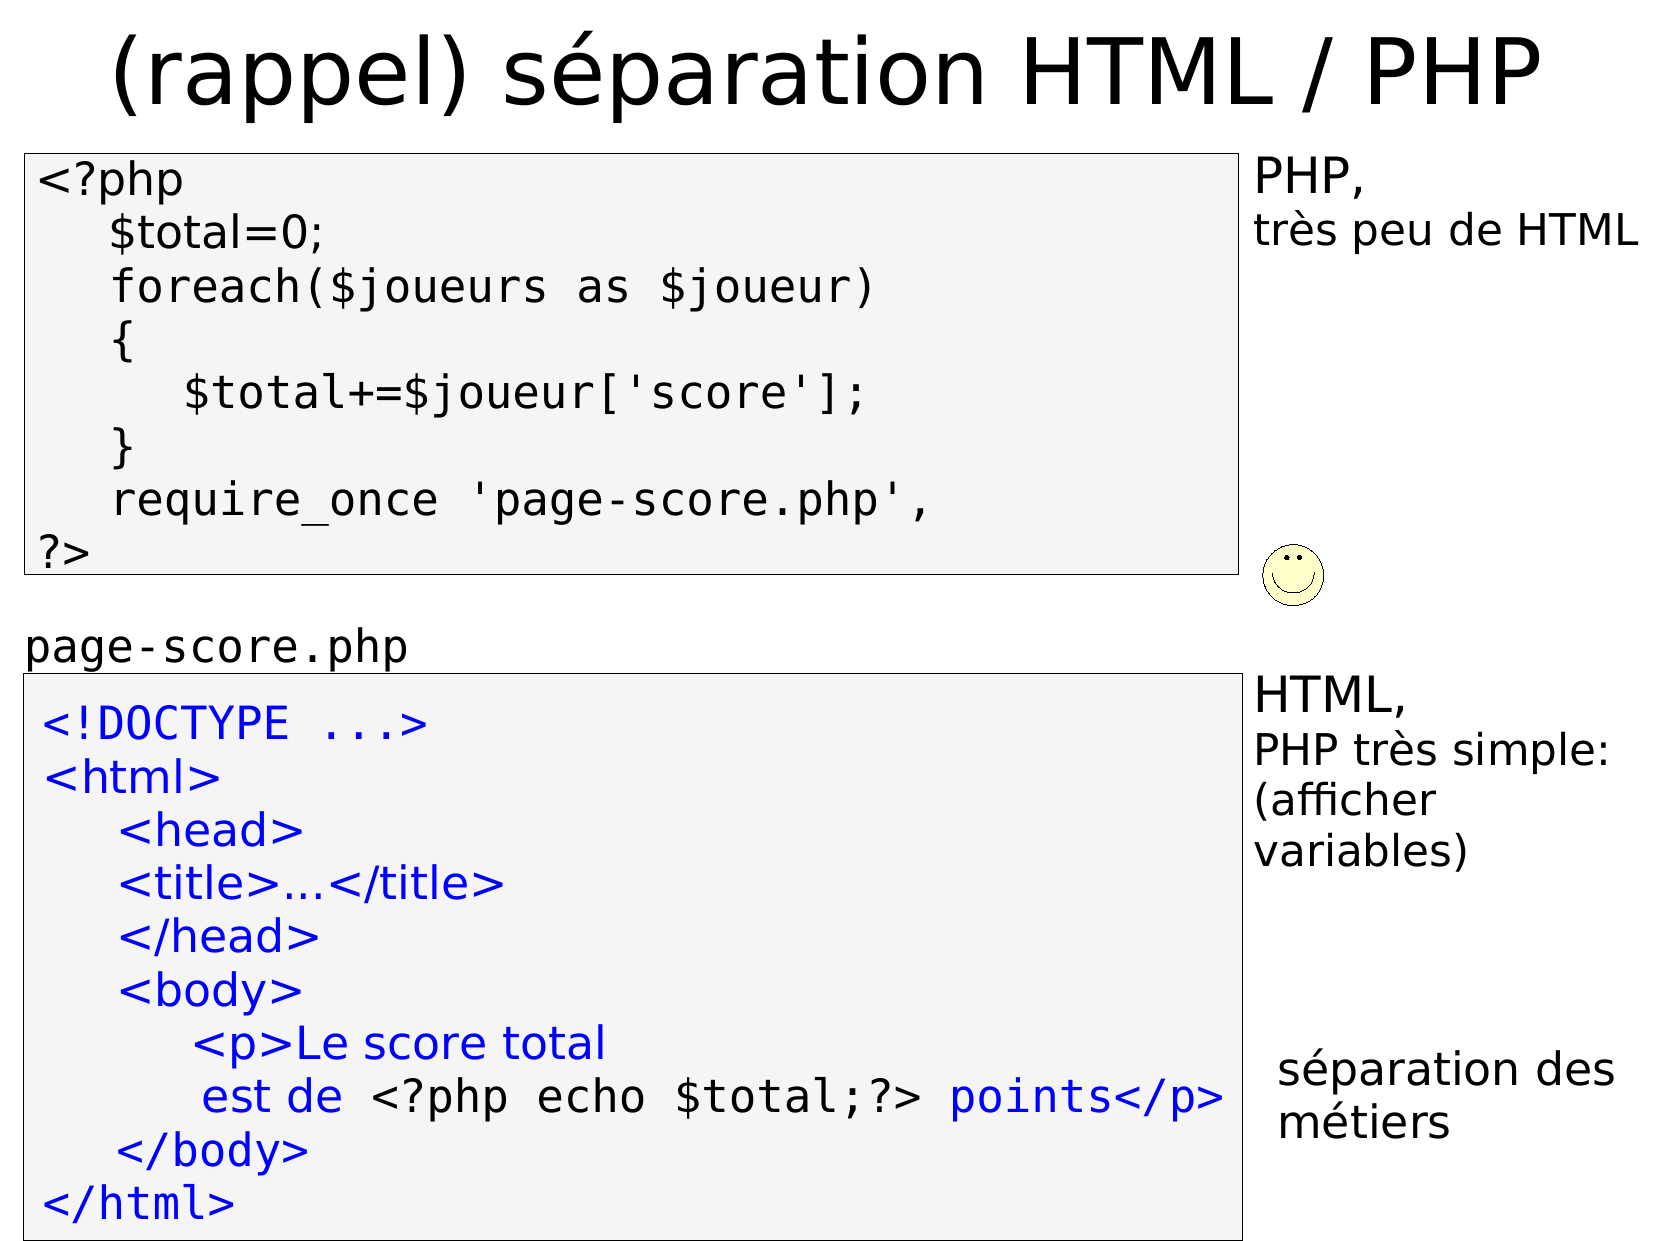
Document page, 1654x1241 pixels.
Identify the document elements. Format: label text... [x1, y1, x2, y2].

text_box [23, 673, 1243, 1241]
text_box PHP, très peu de HTML [1253, 147, 1601, 257]
text_box [24, 153, 35, 575]
text_box <!DOCTYPE ...> <html> <head> <title>...</title> </head> <body> <p>Le score total est de <?php echo $total;?> points</p> </body> </html> [42, 697, 1194, 1231]
text_box page-score.php [23, 620, 409, 674]
text_box [1262, 544, 1324, 606]
text_box HTML, PHP très simple: (afficher variables) [1253, 666, 1576, 878]
text_box [935, 153, 1239, 575]
text_box séparation des métiers [1277, 1042, 1584, 1149]
text_box <?php $total=0; foreach($joueurs as $joueur) { $total+=$joueur['score']; } require_once 'page-score.php', ?> [35, 153, 935, 580]
title (rappel) séparation HTML / PHP [0, 11, 1654, 134]
